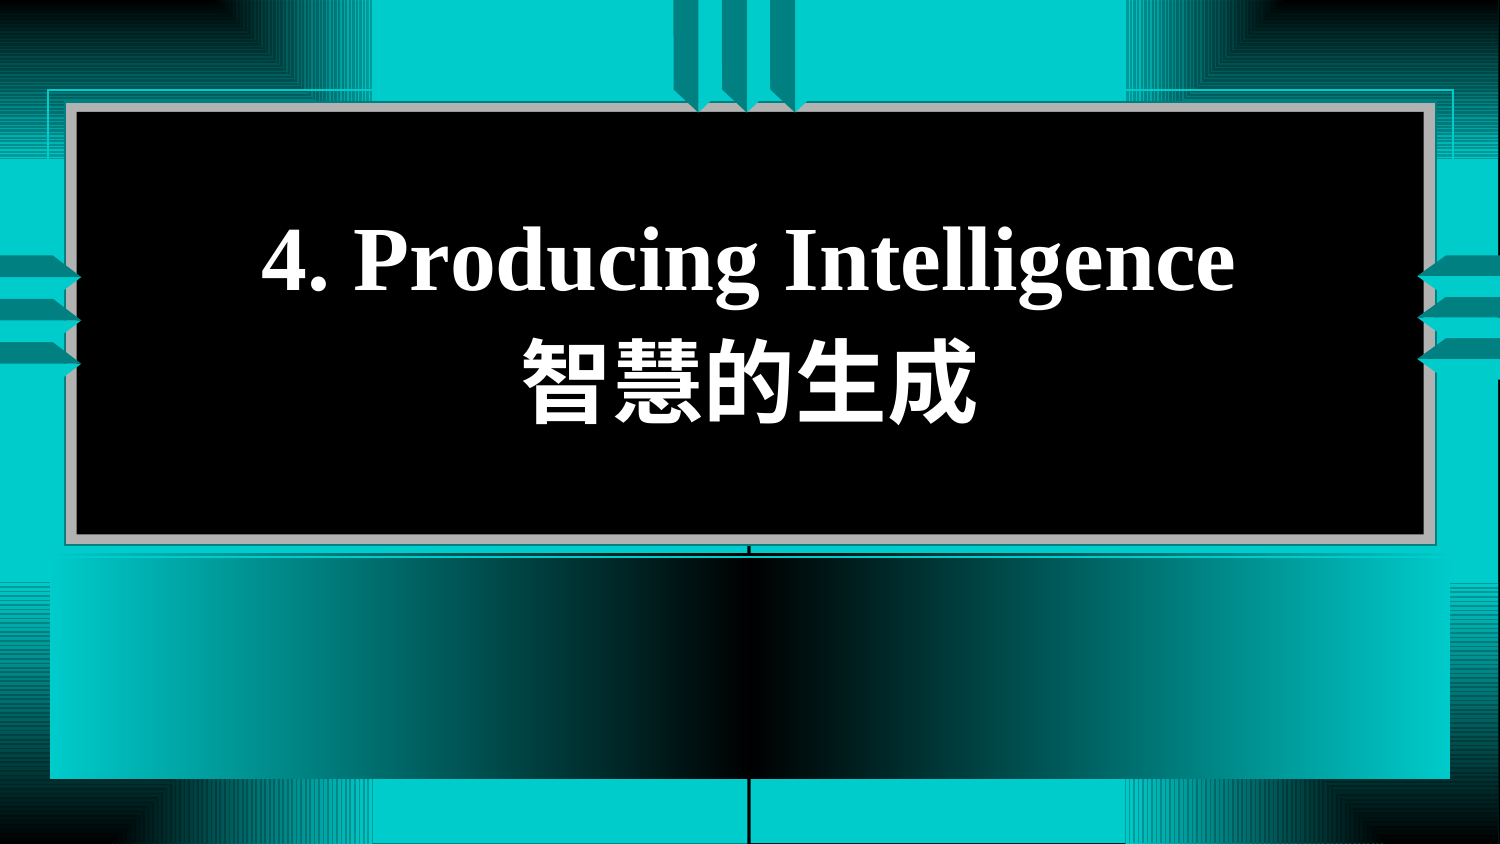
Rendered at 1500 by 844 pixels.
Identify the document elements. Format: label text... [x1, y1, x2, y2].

title 4. Producing Intelligence 智慧的生成 [112, 201, 1388, 451]
